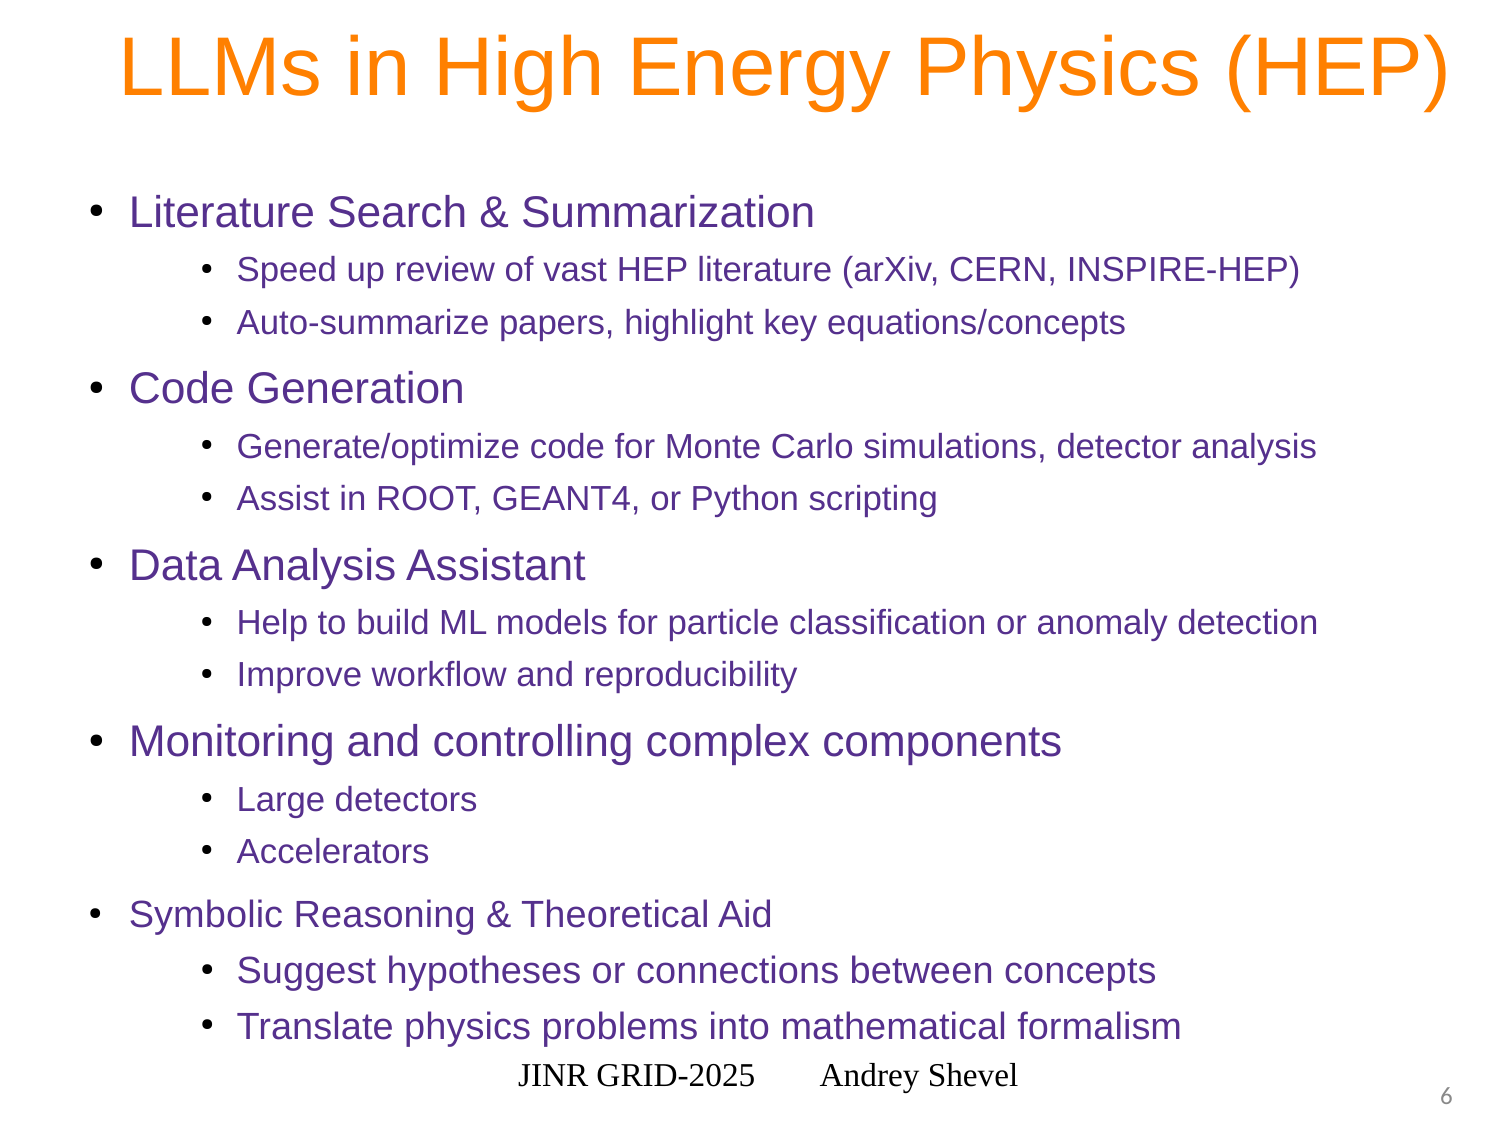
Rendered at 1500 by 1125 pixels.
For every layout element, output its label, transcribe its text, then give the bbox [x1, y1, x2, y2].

list Literature Search & Summarization Speed up review of vast HEP literature (arXiv, CERN, INSPIRE-HEP) Auto-summarize papers, highlight key equations/concepts Code Generation Generate/optimize code for Monte Carlo simulations, detector analysis Assist in ROOT, GEANT4, or Python scripting Data Analysis Assistant Help to build ML models for particle classification or anomaly detection Improve workflow and reproducibility Monitoring and controlling complex components Large detectors Accelerators Symbolic Reasoning & Theoretical Aid Suggest hypotheses or connections between concepts Translate physics problems into mathematical formalism [75, 187, 1426, 1051]
title LLMs in High Energy Physics (HEP) [37, 0, 1463, 160]
